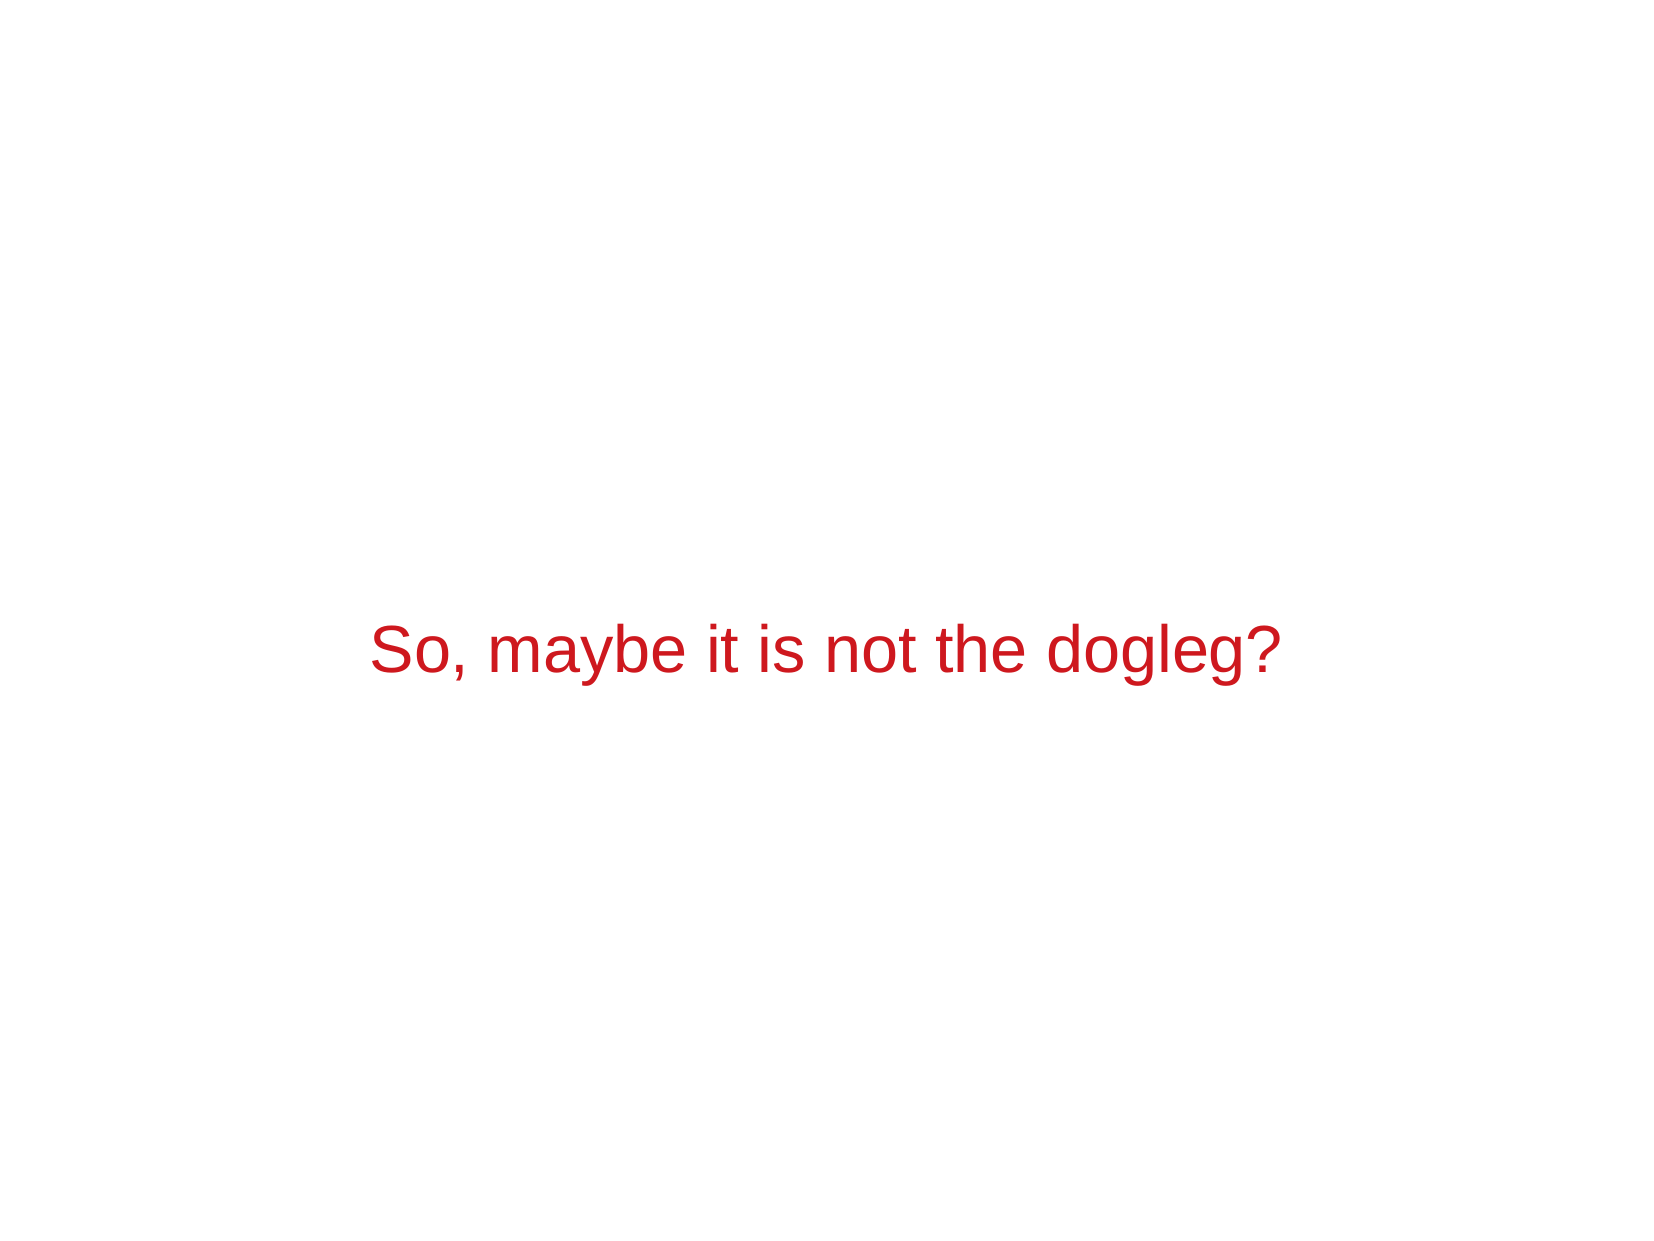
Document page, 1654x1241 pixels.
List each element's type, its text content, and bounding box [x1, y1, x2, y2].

subtitle So, maybe it is not the dogleg? [82, 290, 1571, 1010]
